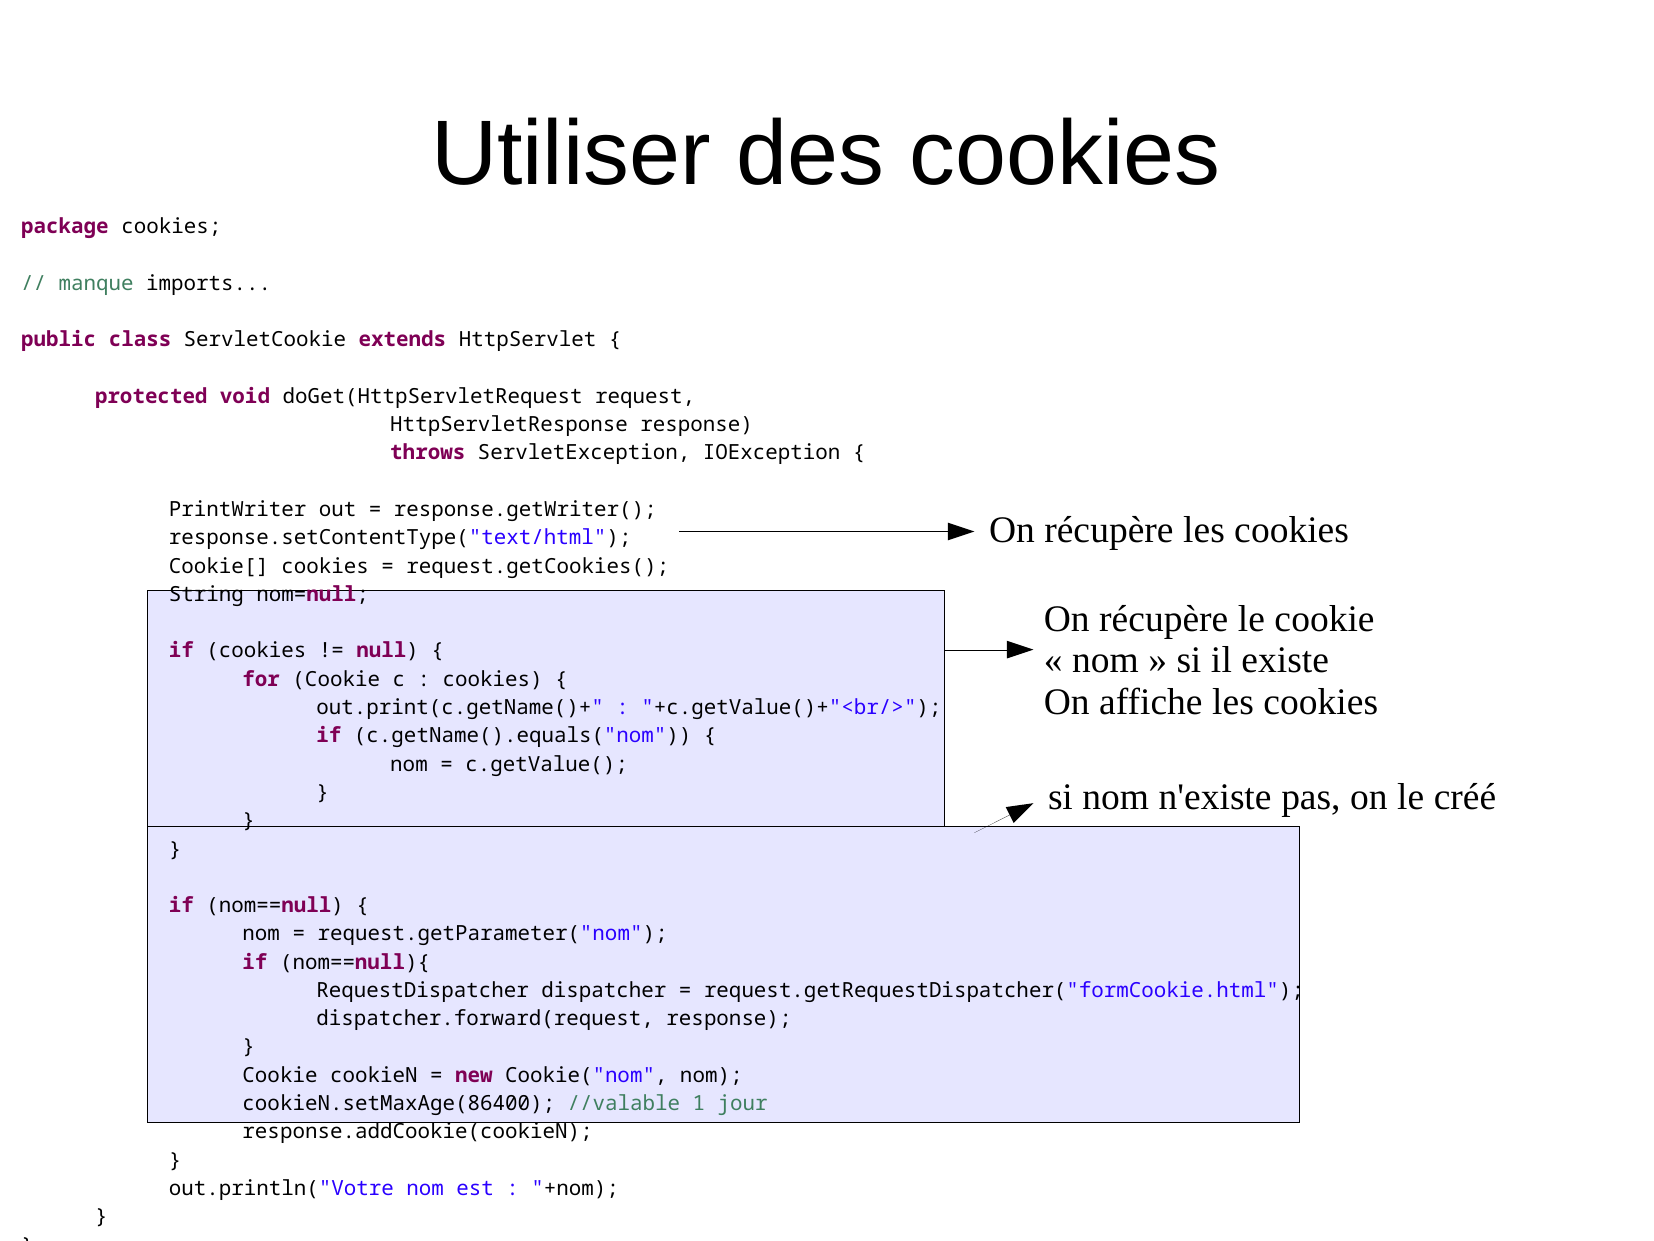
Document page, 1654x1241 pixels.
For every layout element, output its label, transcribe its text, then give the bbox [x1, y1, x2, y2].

text_box On récupère le cookie « nom » si il existe On affiche les cookies [1029, 590, 1400, 730]
text_box package cookies; // manque imports... public class ServletCookie extends HttpServlet { protected void doGet(HttpServletRequest request, HttpServletResponse response) throws ServletException, IOException { PrintWriter out = response.getWriter(); response.setContentType("text/html"); Cookie[] cookies = request.getCookies(); String nom=null; if (cookies != null) { for (Cookie c : cookies) { out.print(c.getName()+" : "+c.getValue()+"<br/>"); if (c.getName().equals("nom")) { nom = c.getValue(); } } } if (nom==null) { nom = request.getParameter("nom"); if (nom==null){ RequestDispatcher dispatcher = request.getRequestDispatcher("formCookie.html"); dispatcher.forward(request, response); } Cookie cookieN = new Cookie("nom", nom); cookieN.setMaxAge(86400); //valable 1 jour response.addCookie(cookieN); } out.println("Votre nom est : "+nom); } } [6, 204, 1320, 1181]
text_box si nom n'existe pas, on le créé [1033, 768, 1513, 826]
text_box On récupère les cookies [974, 501, 1365, 559]
title Utiliser des cookies [82, 49, 1571, 257]
